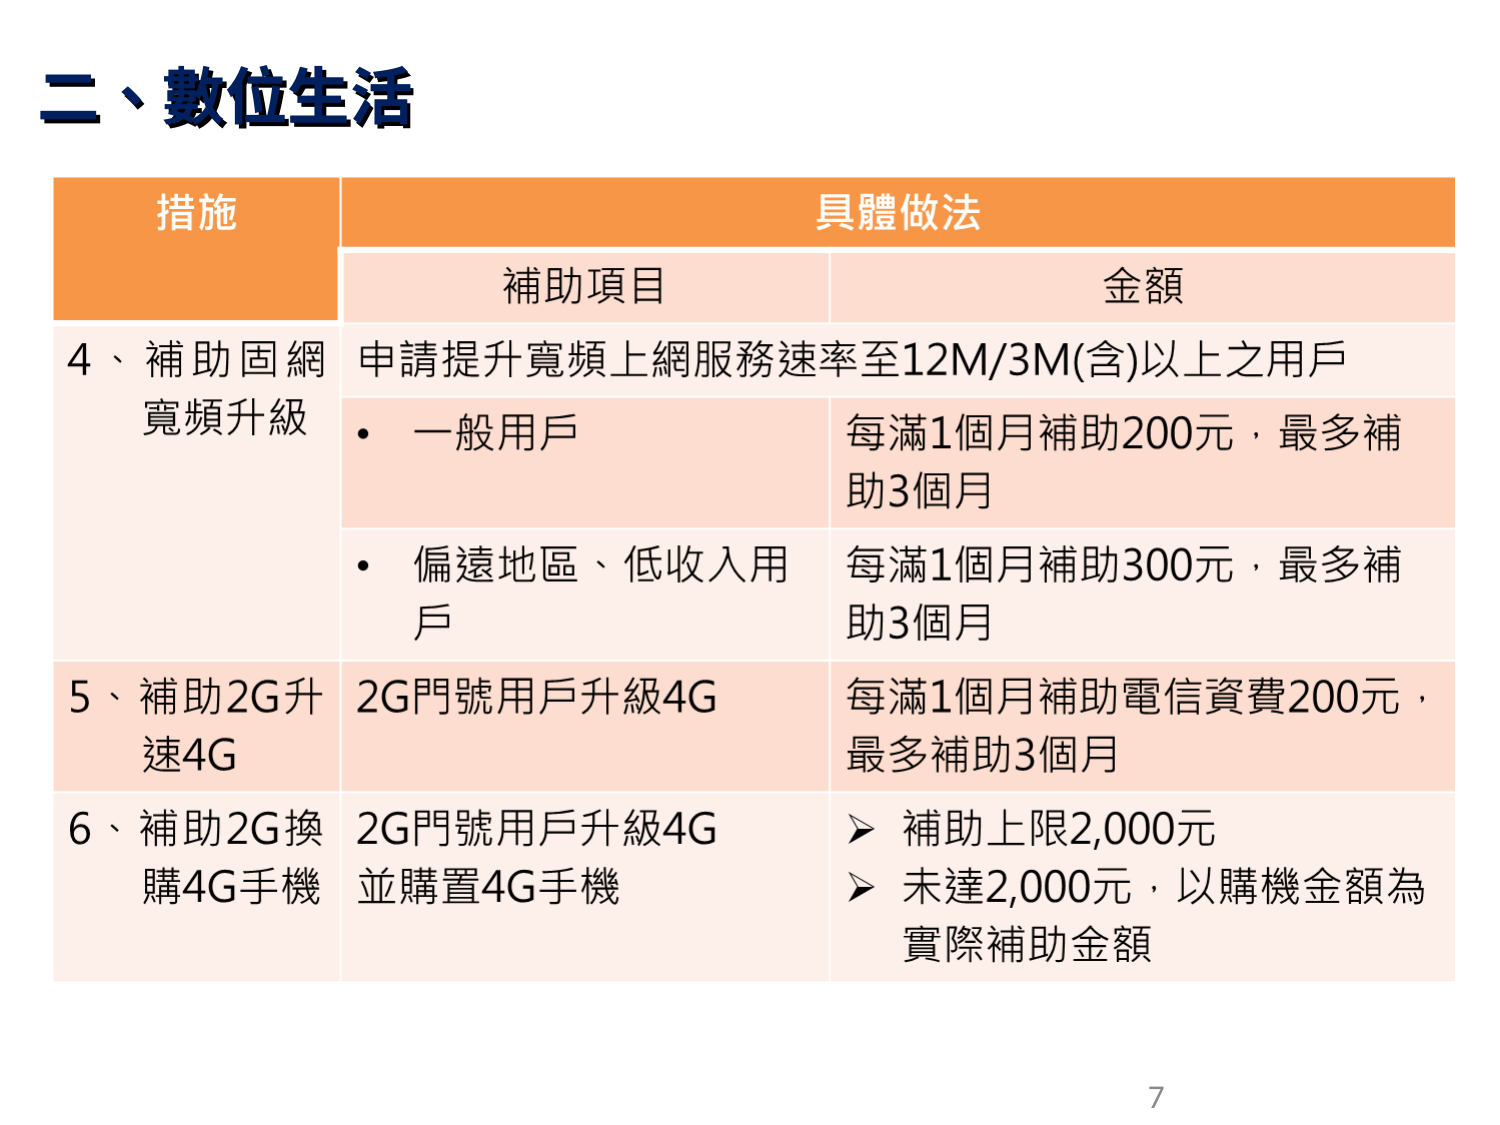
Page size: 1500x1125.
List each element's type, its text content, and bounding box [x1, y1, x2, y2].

picture [52, 175, 1457, 995]
text_box 二、數位生活 [22, 25, 497, 164]
text_box 7 [1132, 1065, 1483, 1125]
